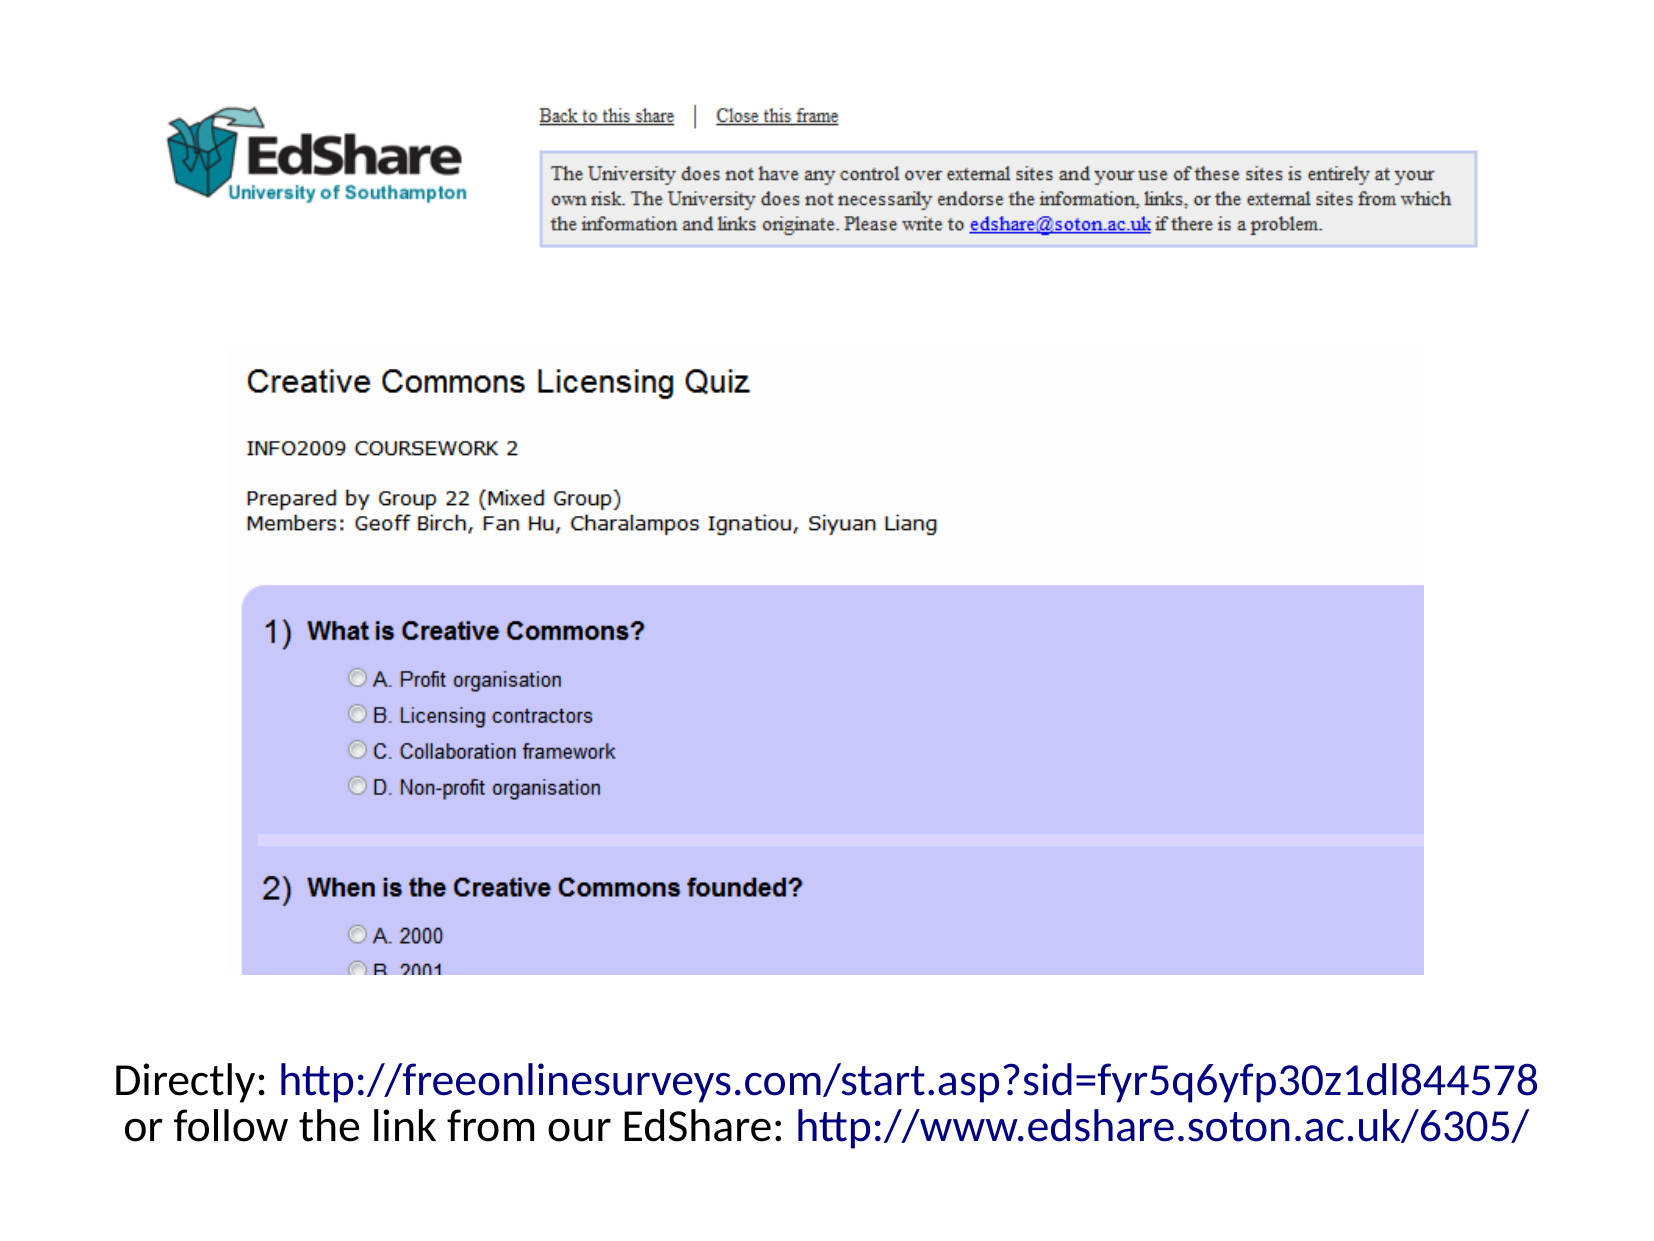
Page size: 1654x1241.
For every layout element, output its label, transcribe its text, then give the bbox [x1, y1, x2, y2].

picture [228, 346, 1424, 975]
picture [157, 88, 1495, 262]
title Directly: http://freeonlinesurveys.com/start.asp?sid=fyr5q6yfp30z1dl844578 or follow the link from our EdShare: http://www.edshare.soton.ac.uk/6305/ [82, 1033, 1571, 1182]
